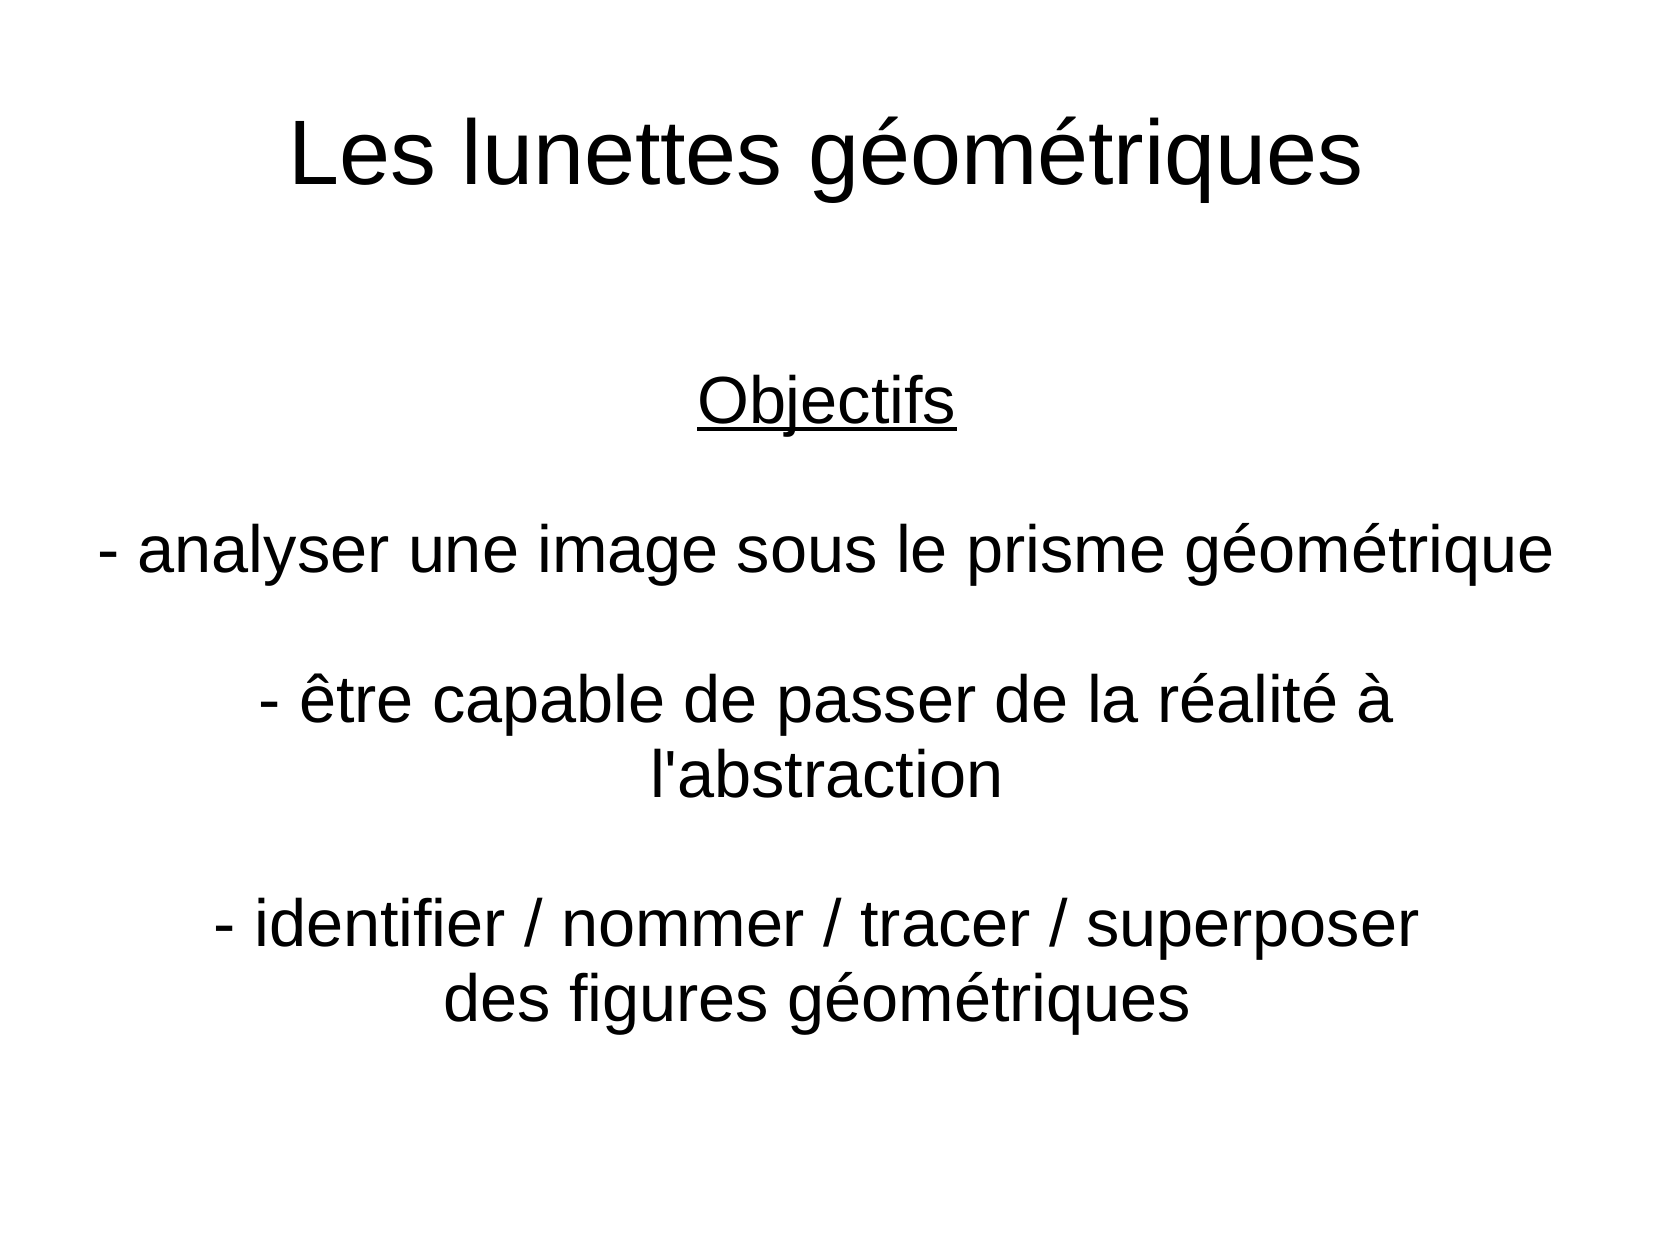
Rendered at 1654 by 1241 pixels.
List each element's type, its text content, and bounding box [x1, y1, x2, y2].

title Les lunettes géométriques [82, 49, 1571, 257]
subtitle Objectifs - analyser une image sous le prisme géométrique - être capable de passer de la réalité à l'abstraction - identifier / nommer / tracer / superposer des figures géométriques [82, 290, 1571, 1109]
